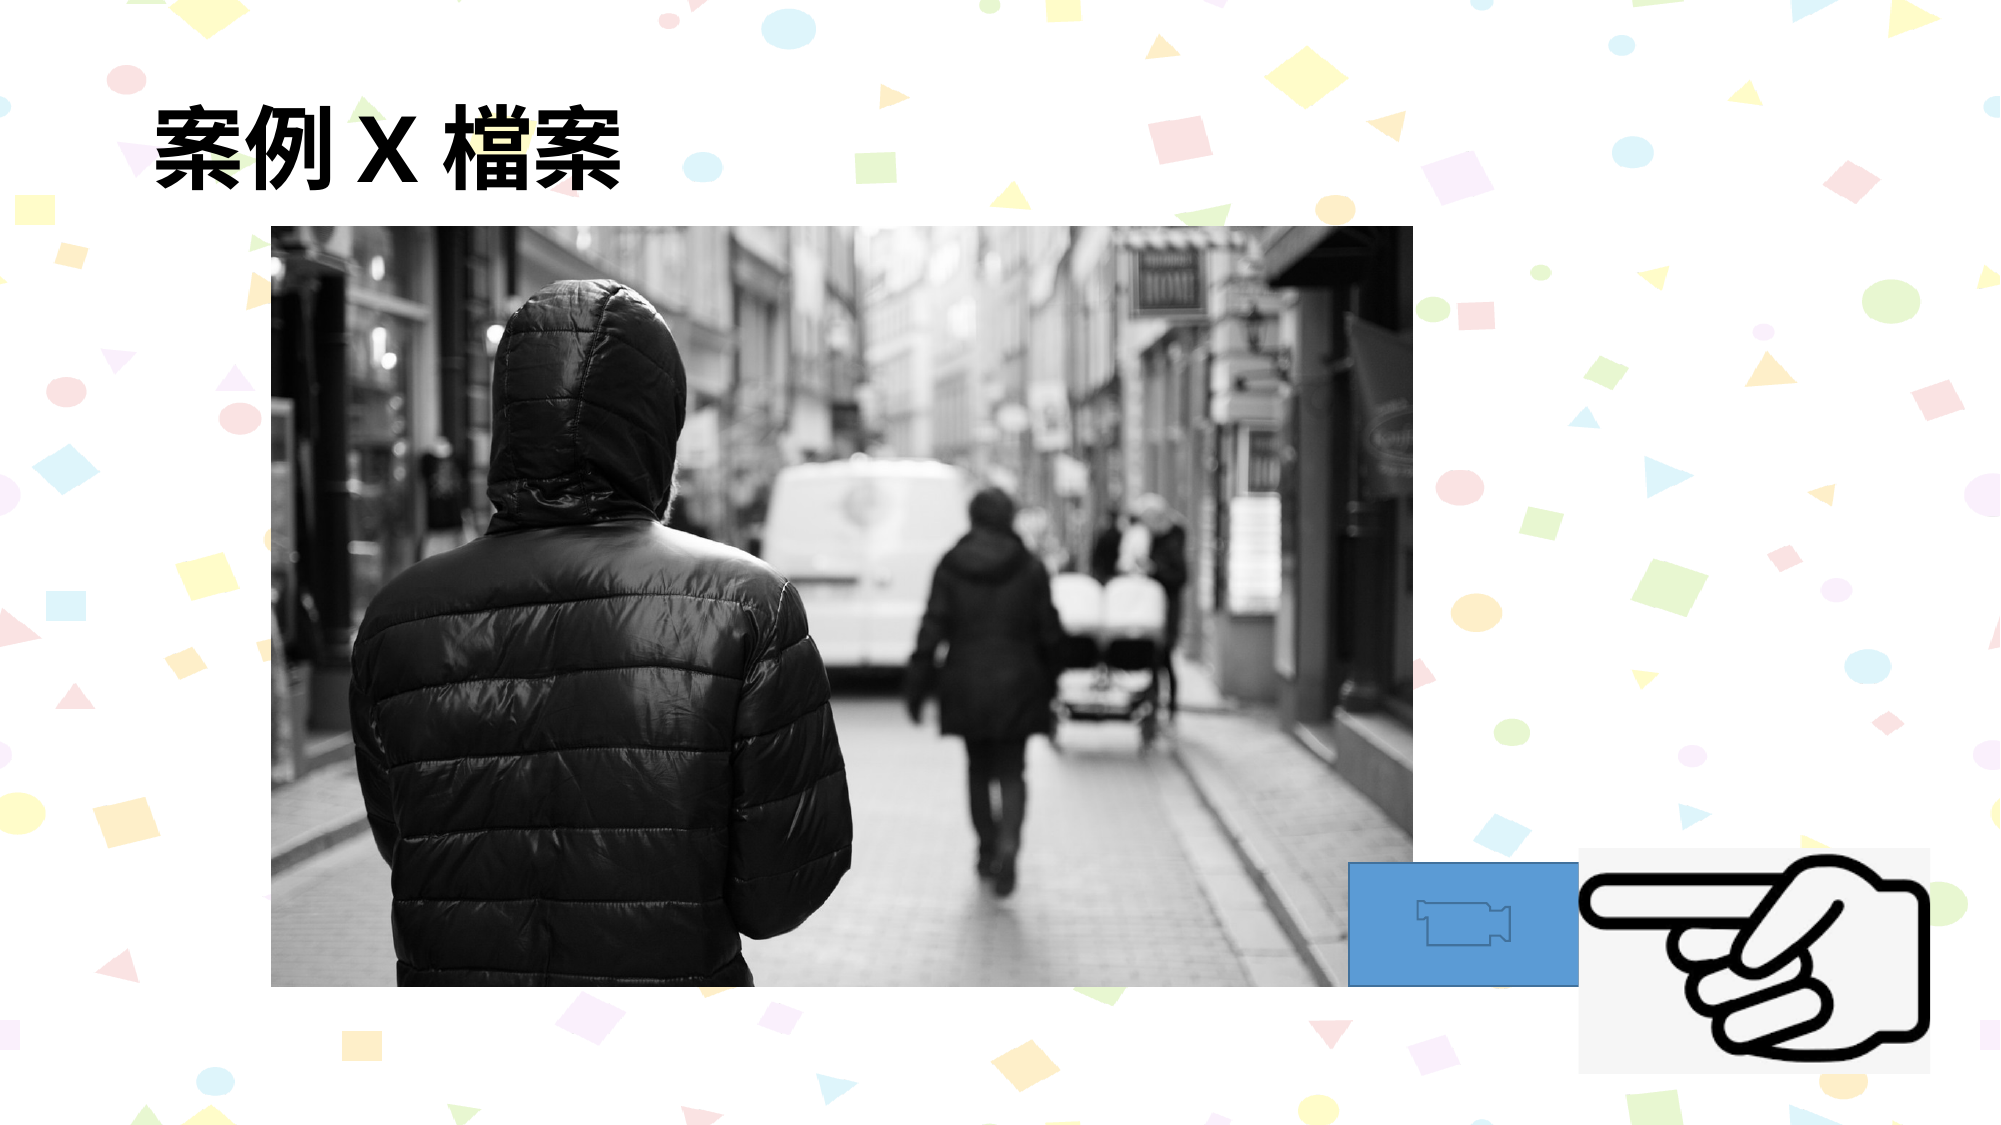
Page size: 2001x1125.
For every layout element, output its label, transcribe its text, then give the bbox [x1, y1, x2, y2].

title 案例X檔案 [137, 25, 1863, 244]
picture [271, 226, 1413, 987]
text_box [1348, 863, 1578, 987]
picture [1578, 848, 1931, 1074]
